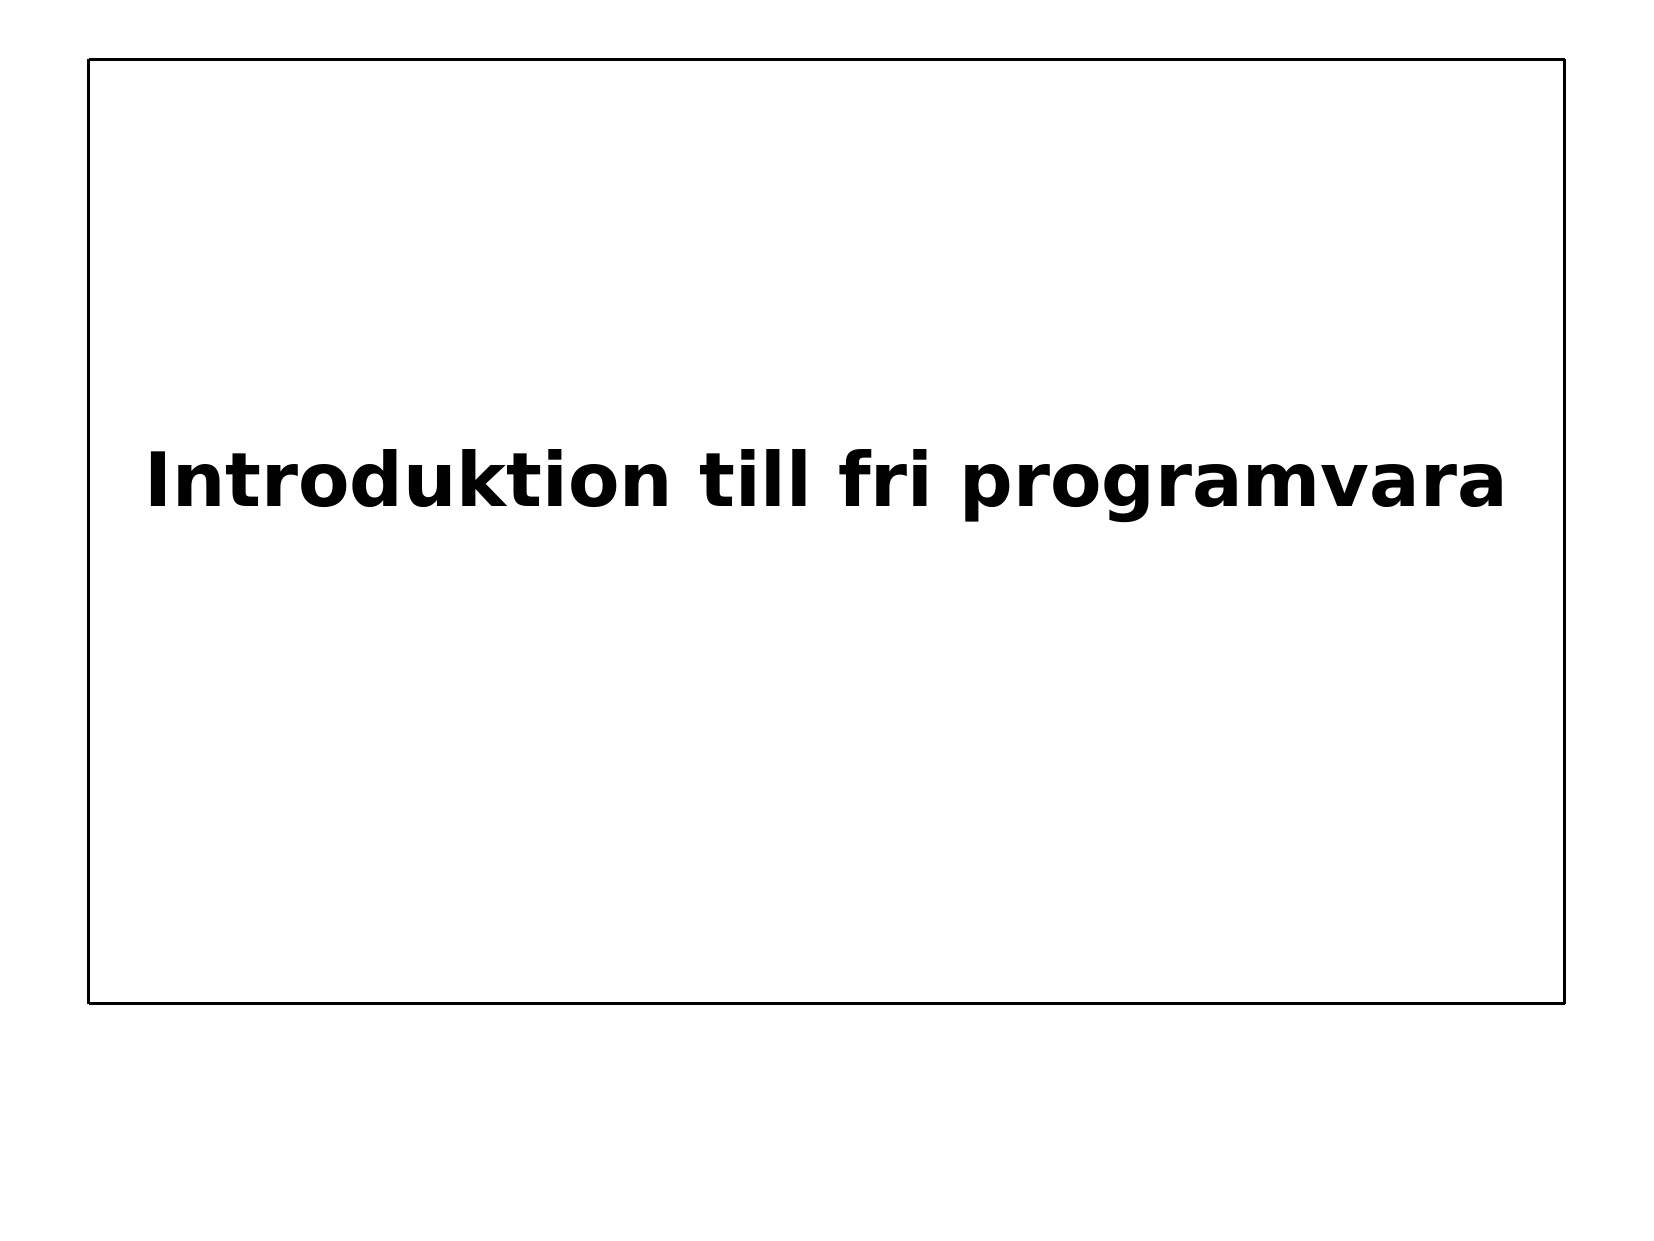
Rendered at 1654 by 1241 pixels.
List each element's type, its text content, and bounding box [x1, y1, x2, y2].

text_box [88, 59, 1565, 1004]
text_box Introduktion till fri programvara [129, 429, 1524, 532]
